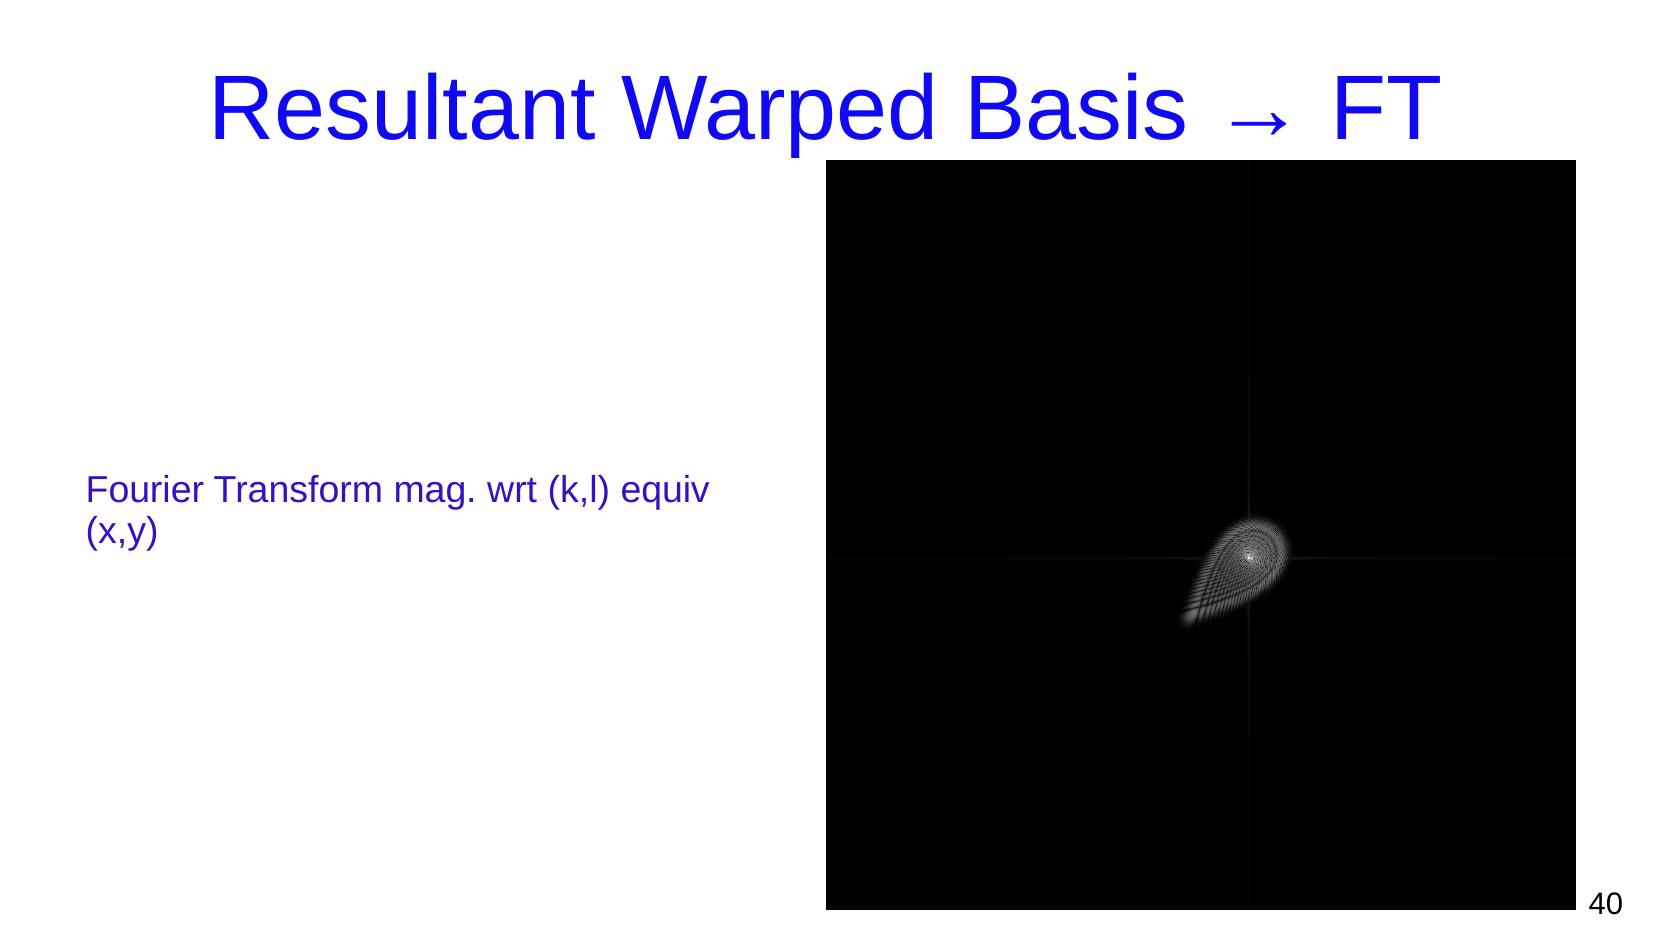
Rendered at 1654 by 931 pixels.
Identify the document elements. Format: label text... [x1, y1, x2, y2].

picture [826, 160, 1576, 910]
text_box <number> [1251, 885, 1638, 919]
text_box Fourier Transform mag. wrt (k,l) equiv (x,y) [70, 460, 792, 560]
title Resultant Warped Basis → FT [94, 40, 1583, 166]
